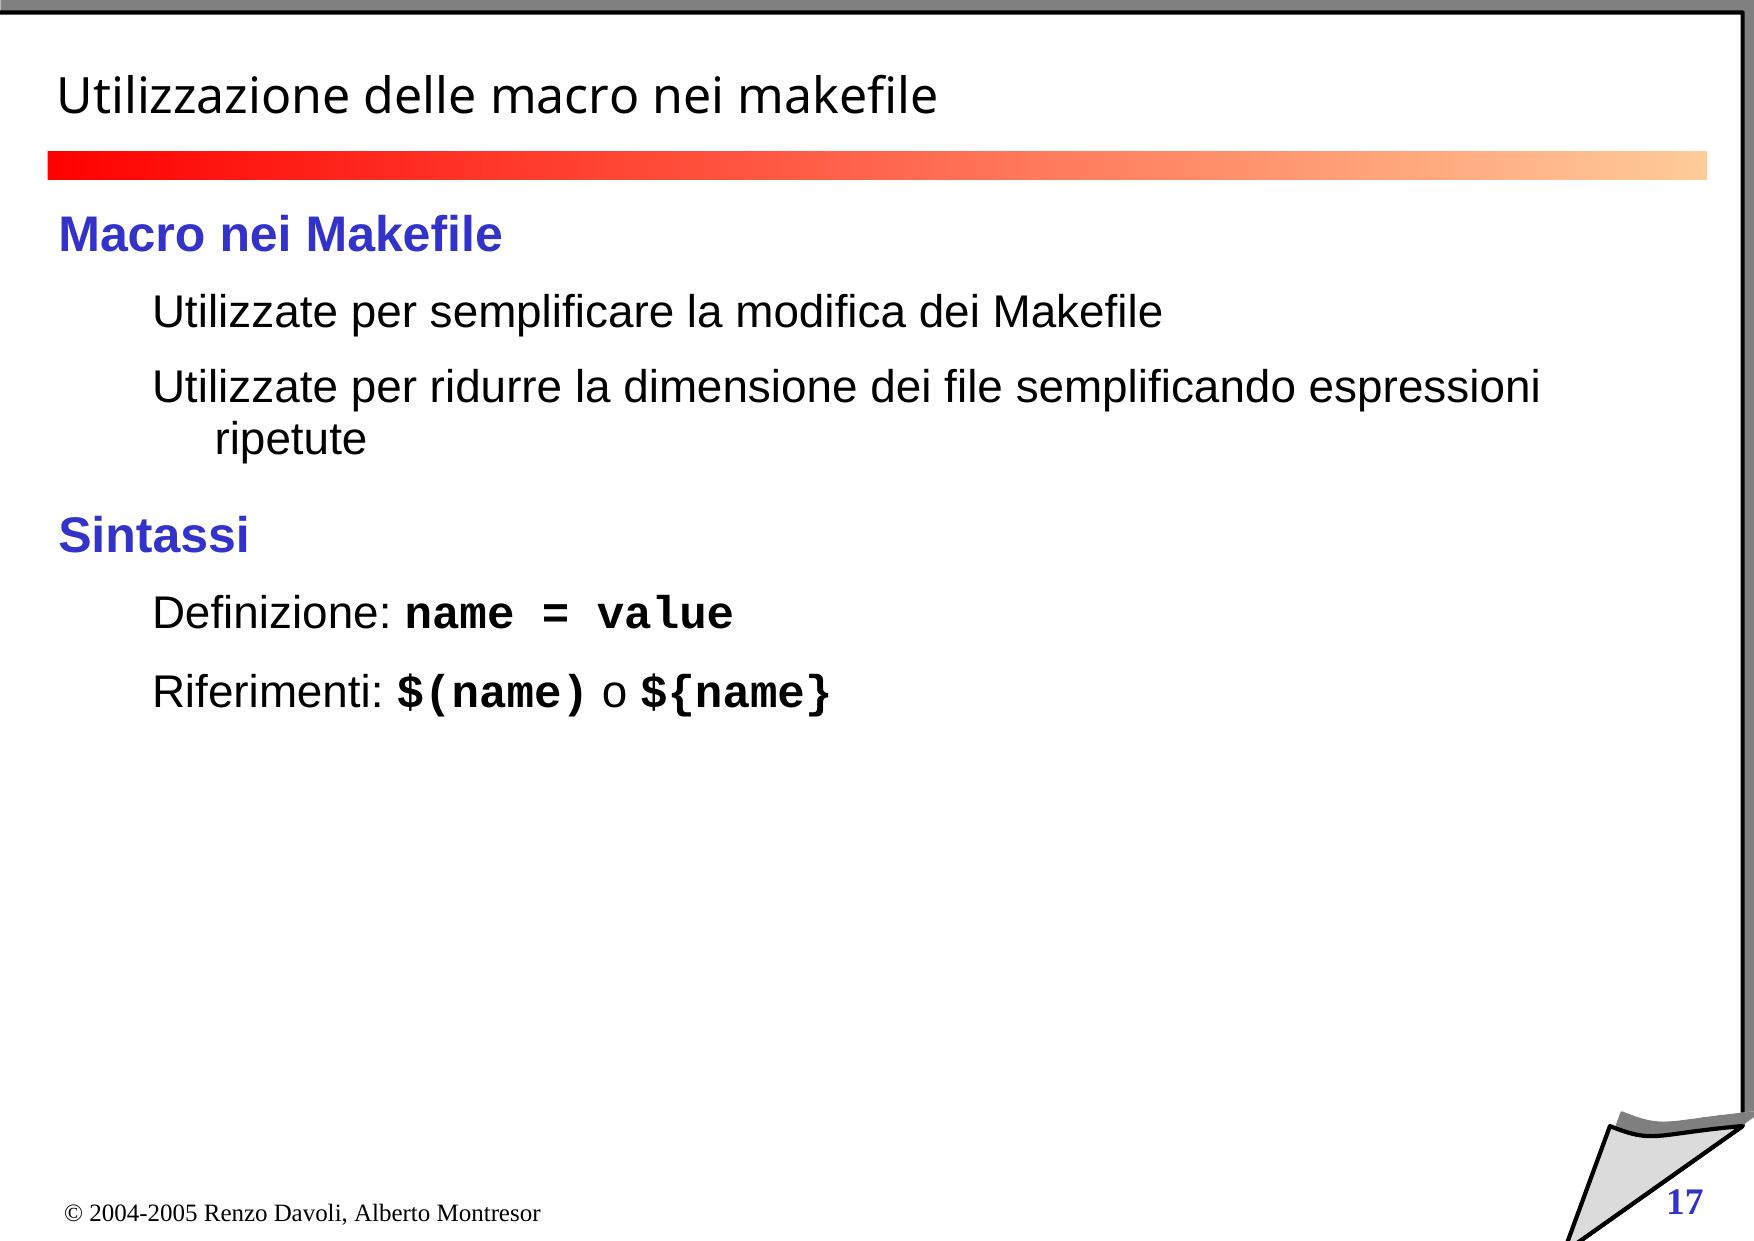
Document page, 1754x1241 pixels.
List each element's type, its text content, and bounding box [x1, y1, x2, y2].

list Macro nei Makefile Utilizzate per semplificare la modifica dei Makefile Utilizzate per ridurre la dimensione dei file semplificando espressioni ripetute Sintassi Definizione: name = value Riferimenti: $(name) o ${name} [58, 206, 1696, 777]
title Utilizzazione delle macro nei makefile [40, 40, 1714, 153]
